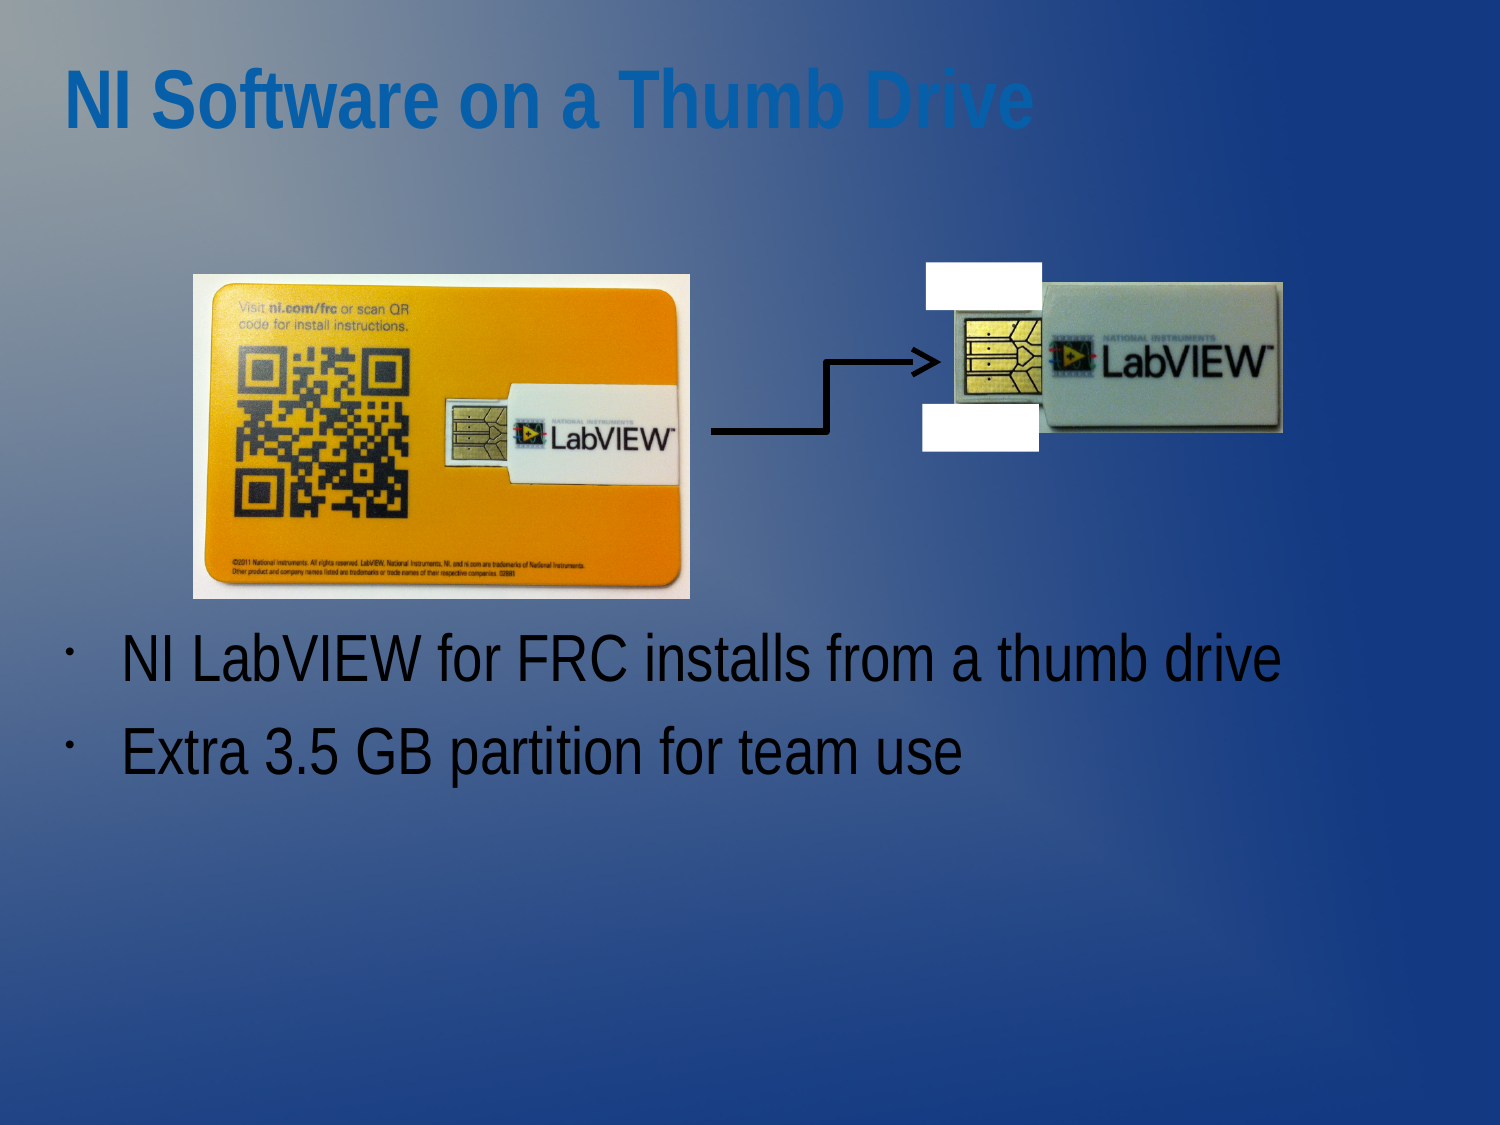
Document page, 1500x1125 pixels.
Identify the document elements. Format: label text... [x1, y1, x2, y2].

list NI LabVIEW for FRC installs from a thumb drive Extra 3.5 GB partition for team use [50, 607, 1438, 963]
text_box [922, 403, 1039, 452]
text_box [925, 262, 1043, 311]
picture [0, 0, 1500, 1125]
title NI Software on a Thumb Drive [50, 37, 1438, 225]
